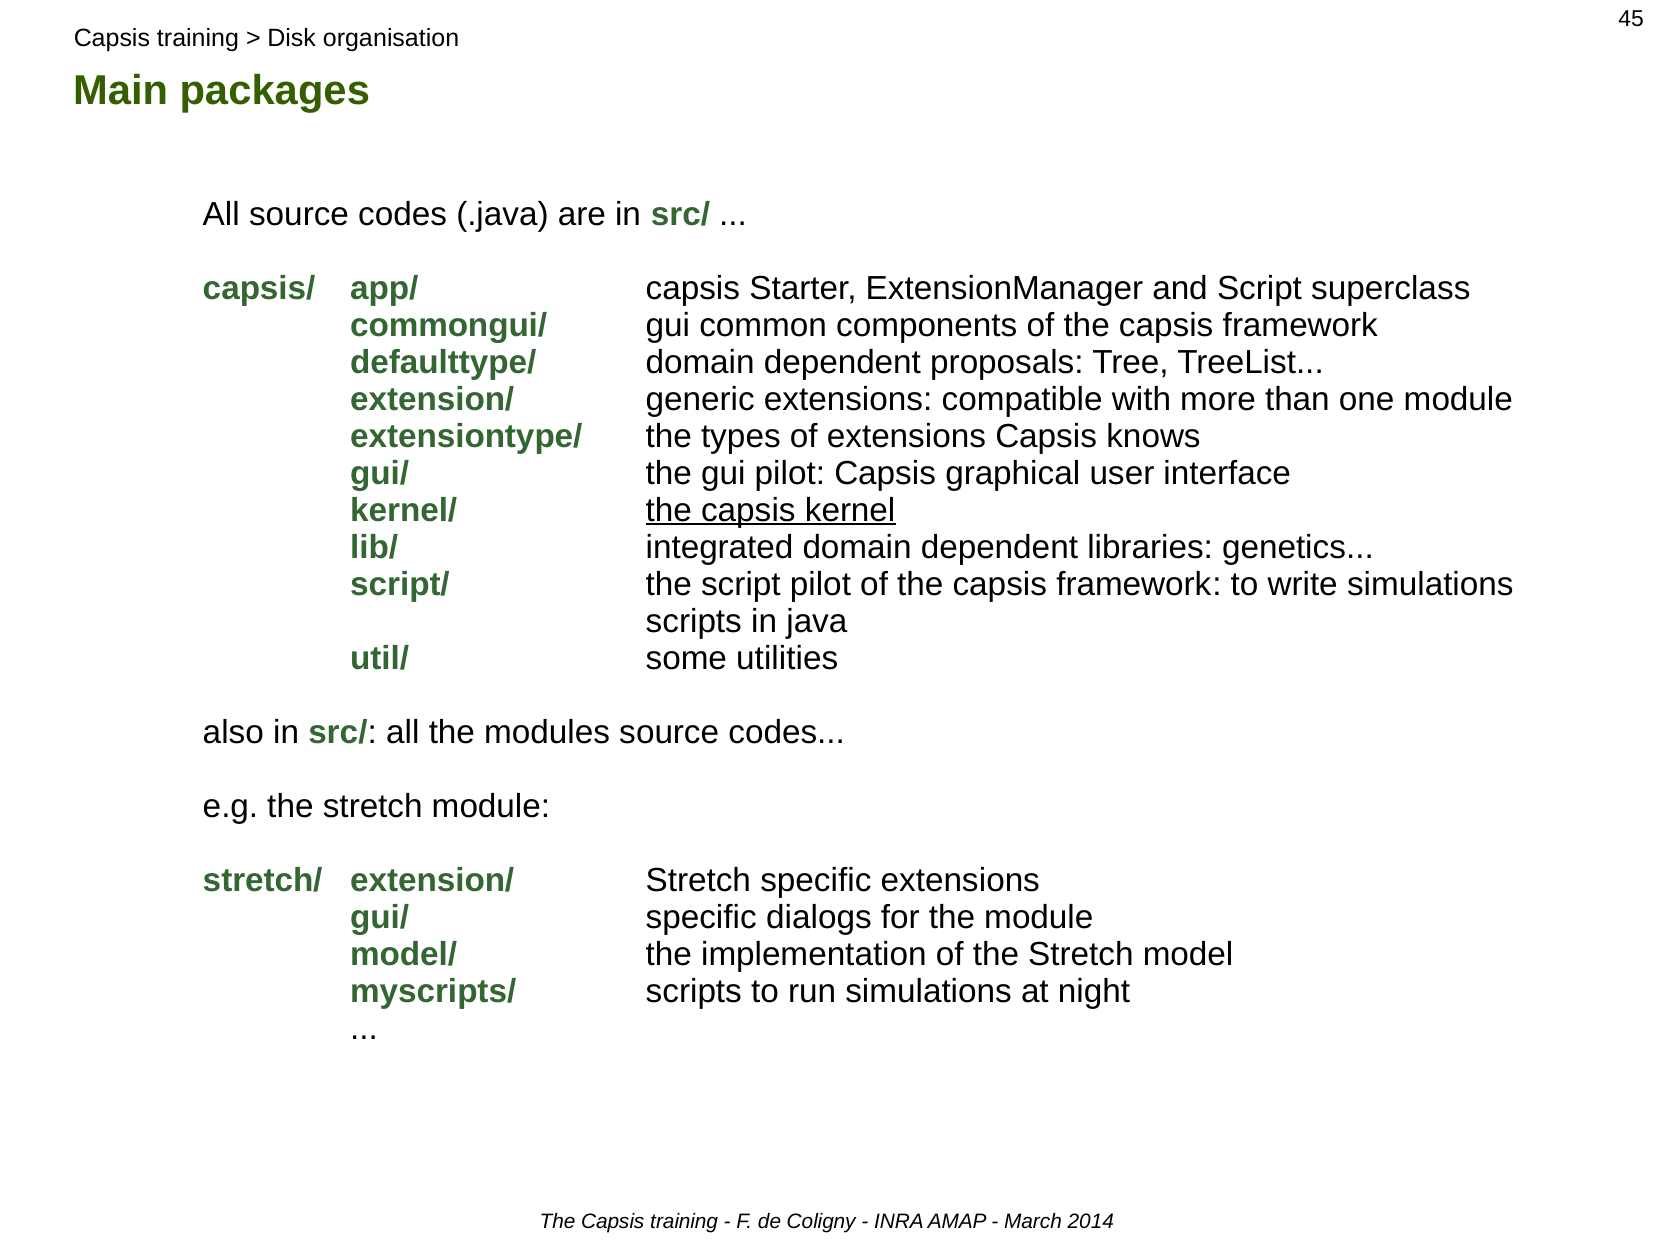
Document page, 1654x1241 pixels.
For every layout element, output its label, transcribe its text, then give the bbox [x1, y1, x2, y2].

text_box The Capsis training - F. de Coligny - INRA AMAP - March 2014 [0, 1201, 1654, 1241]
text_box Main packages [58, 59, 1151, 122]
text_box Capsis training > Disk organisation [59, 16, 1004, 60]
text_box All source codes (.java) are in src/ ... capsis/ app/ capsis Starter, ExtensionManager and Script superclass commongui/ gui common components of the capsis framework defaulttype/ domain dependent proposals: Tree, TreeList... extension/ generic extensions: compatible with more than one module extensiontype/ the types of extensions Capsis knows gui/ the gui pilot: Capsis graphical user interface kernel/ the capsis kernel lib/ integrated domain dependent libraries: genetics... script/ the script pilot of the capsis framework: to write simulations scripts in java util/ some utilities also in src/: all the modules source codes... e.g. the stretch module: stretch/ extension/ Stretch specific extensions gui/ specific dialogs for the module model/ the implementation of the Stretch model myscripts/ scripts to run simulations at night ... [187, 187, 1563, 1178]
